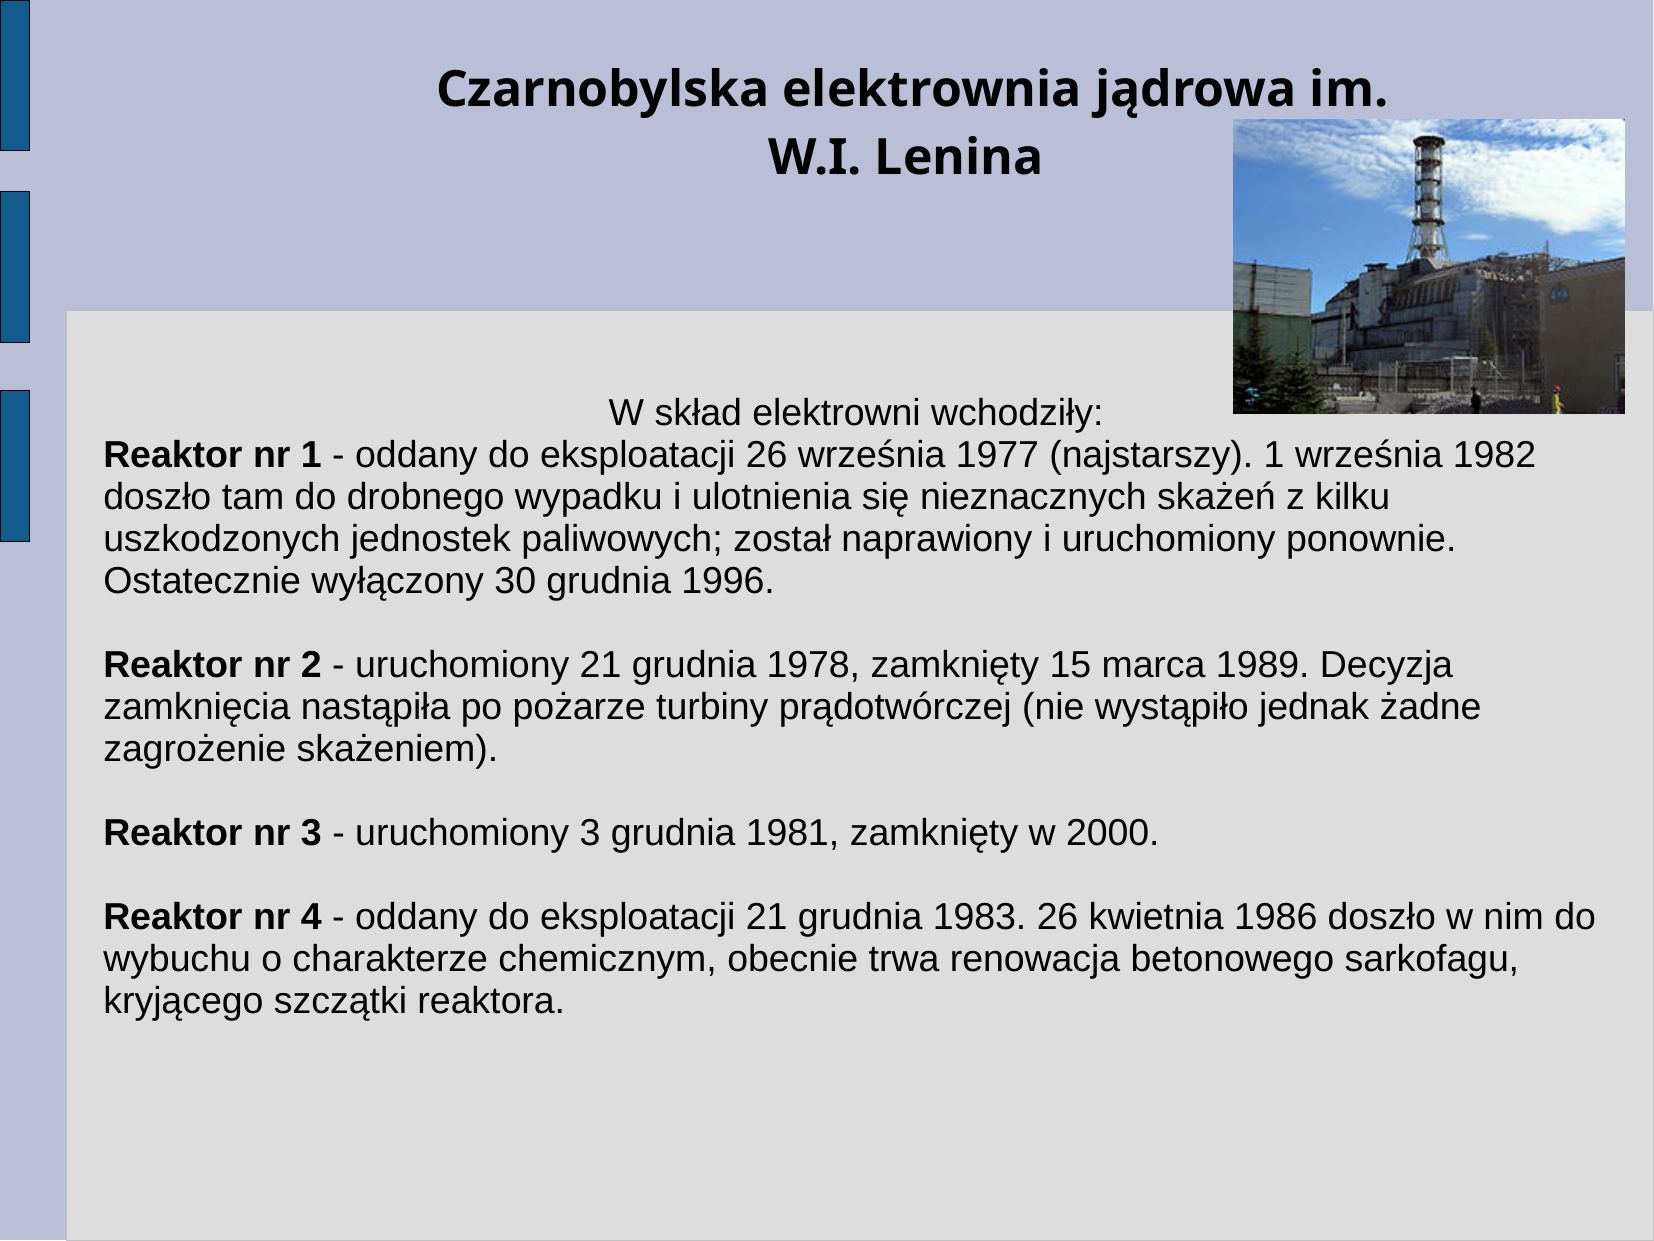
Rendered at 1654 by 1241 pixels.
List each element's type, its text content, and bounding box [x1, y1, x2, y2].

text_box Czarnobylska elektrownia jądrowa im. W.I. Lenina [407, 45, 1418, 178]
text_box W skład elektrowni wchodziły: Reaktor nr 1 - oddany do eksploatacji 26 września 1977 (najstarszy). 1 września 1982 doszło tam do drobnego wypadku i ulotnienia się nieznacznych skażeń z kilku uszkodzonych jednostek paliwowych; został naprawiony i uruchomiony ponownie. Ostatecznie wyłączony 30 grudnia 1996. Reaktor nr 2 - uruchomiony 21 grudnia 1978, zamknięty 15 marca 1989. Decyzja zamknięcia nastąpiła po pożarze turbiny prądotwórczej (nie wystąpiło jednak żadne zagrożenie skażeniem). Reaktor nr 3 - uruchomiony 3 grudnia 1981, zamknięty w 2000. Reaktor nr 4 - oddany do eksploatacji 21 grudnia 1983. 26 kwietnia 1986 doszło w nim do wybuchu o charakterze chemicznym, obecnie trwa renowacja betonowego sarkofagu, kryjącego szczątki reaktora. [88, 383, 1625, 1038]
picture [1233, 119, 1625, 414]
